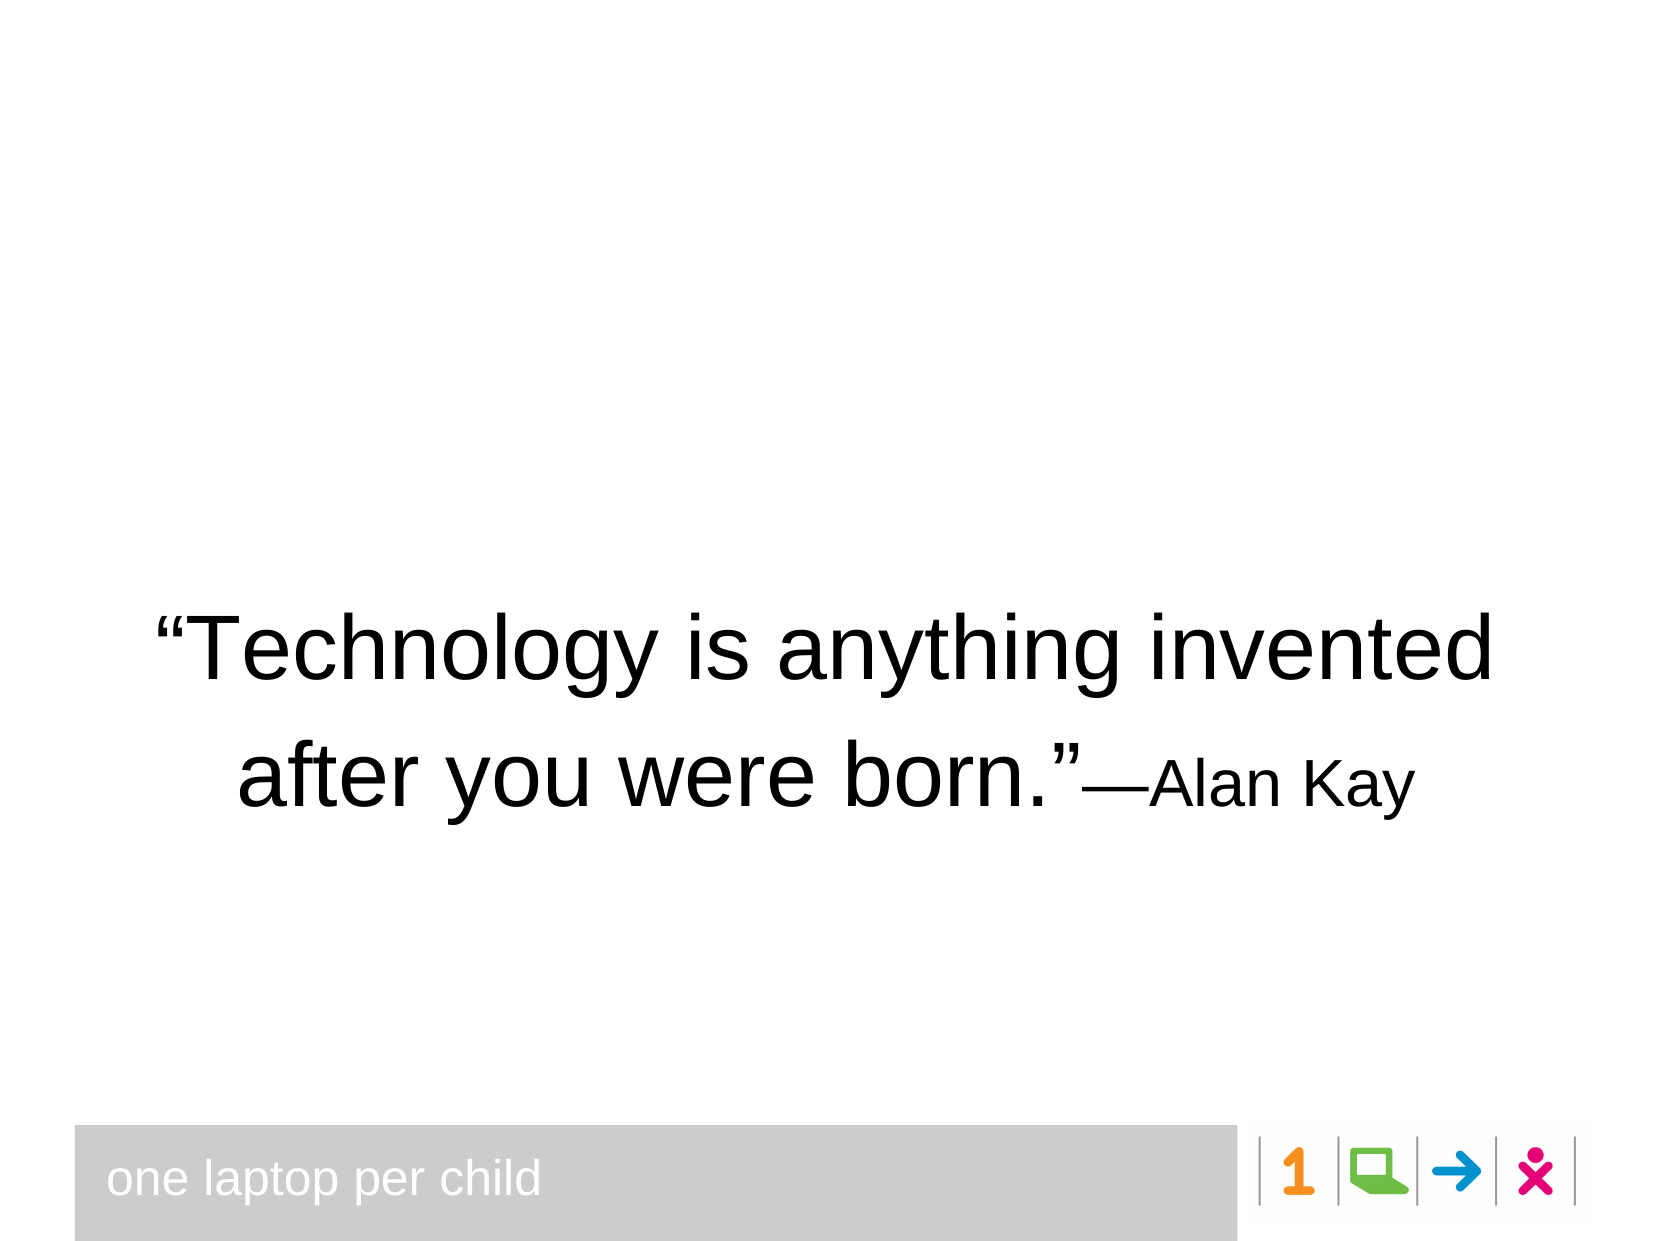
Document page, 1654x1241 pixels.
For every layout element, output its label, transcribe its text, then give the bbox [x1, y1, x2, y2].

picture [1246, 1120, 1592, 1223]
subtitle “Technology is anything invented after you were born.”—Alan Kay [82, 297, 1571, 1101]
